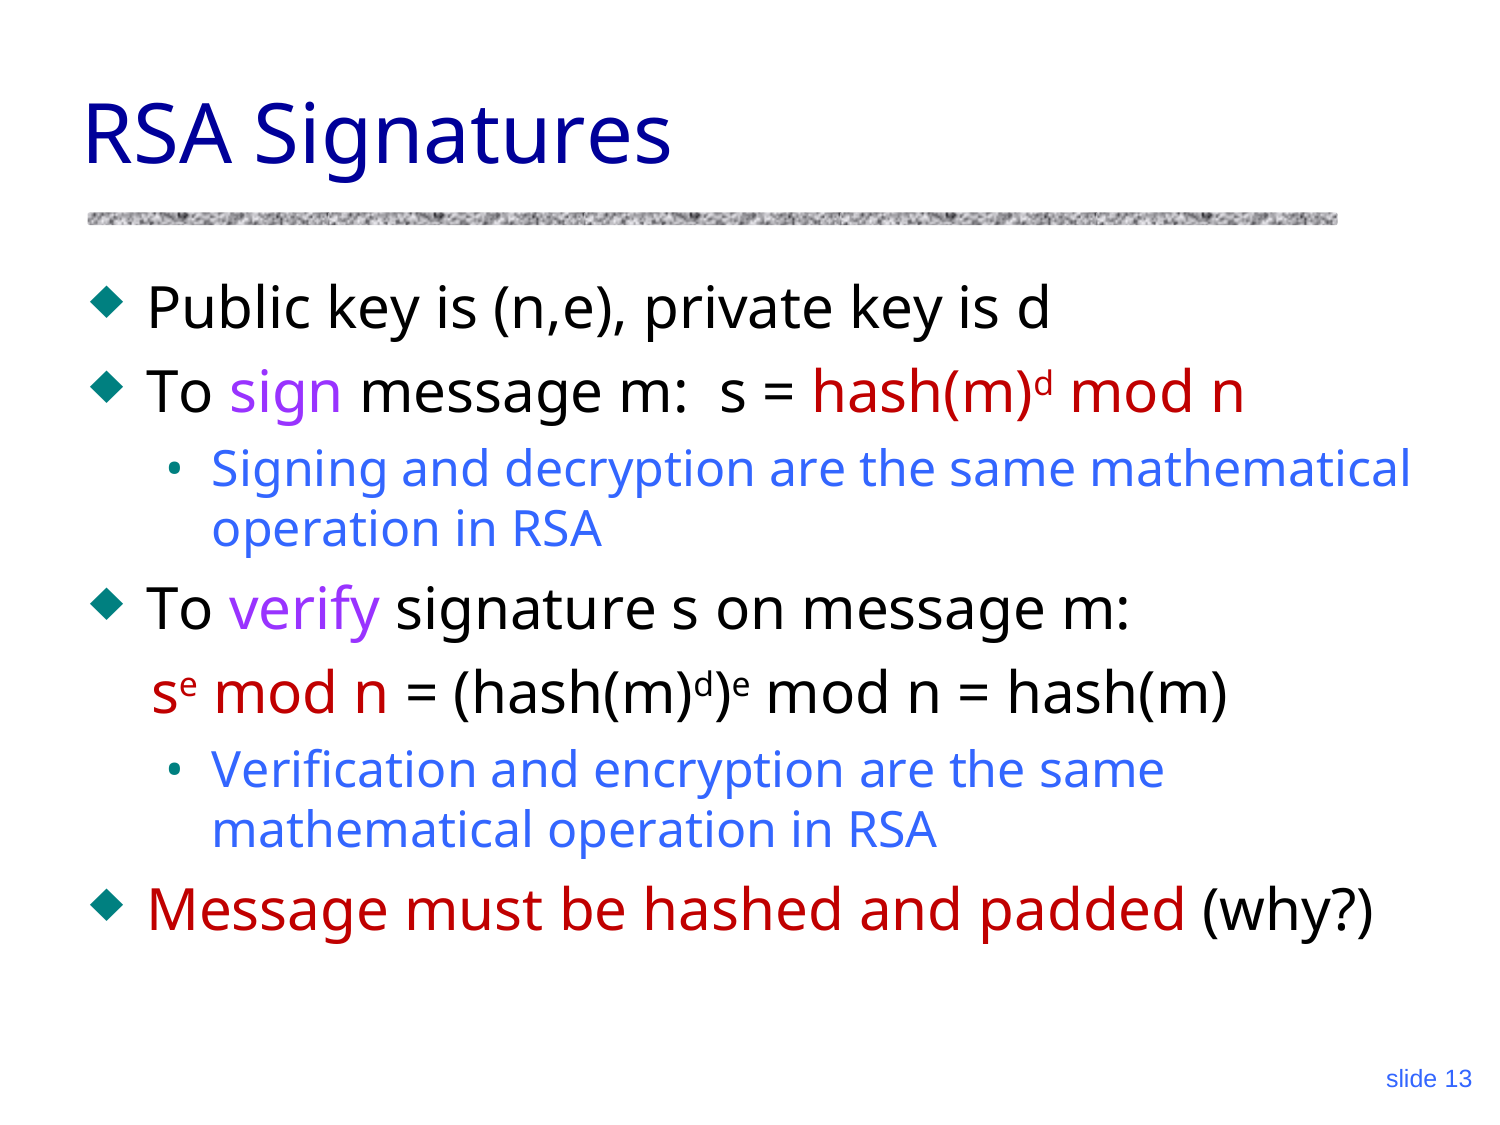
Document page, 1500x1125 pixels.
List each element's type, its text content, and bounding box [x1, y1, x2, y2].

picture [87, 212, 1338, 226]
text_box slide <number> [1463, 1025, 1488, 1101]
list Public key is (n,e), private key is d To sign message m: s = hash(m)d mod n Signing and decryption are the same mathematical operation in RSA To verify signature s on message m: se mod n = (hash(m)d)e mod n = hash(m) Verification and encryption are the same mathematical operation in RSA Message must be hashed and padded (why?) [74, 262, 1463, 1101]
title RSA Signatures [66, 37, 1425, 188]
